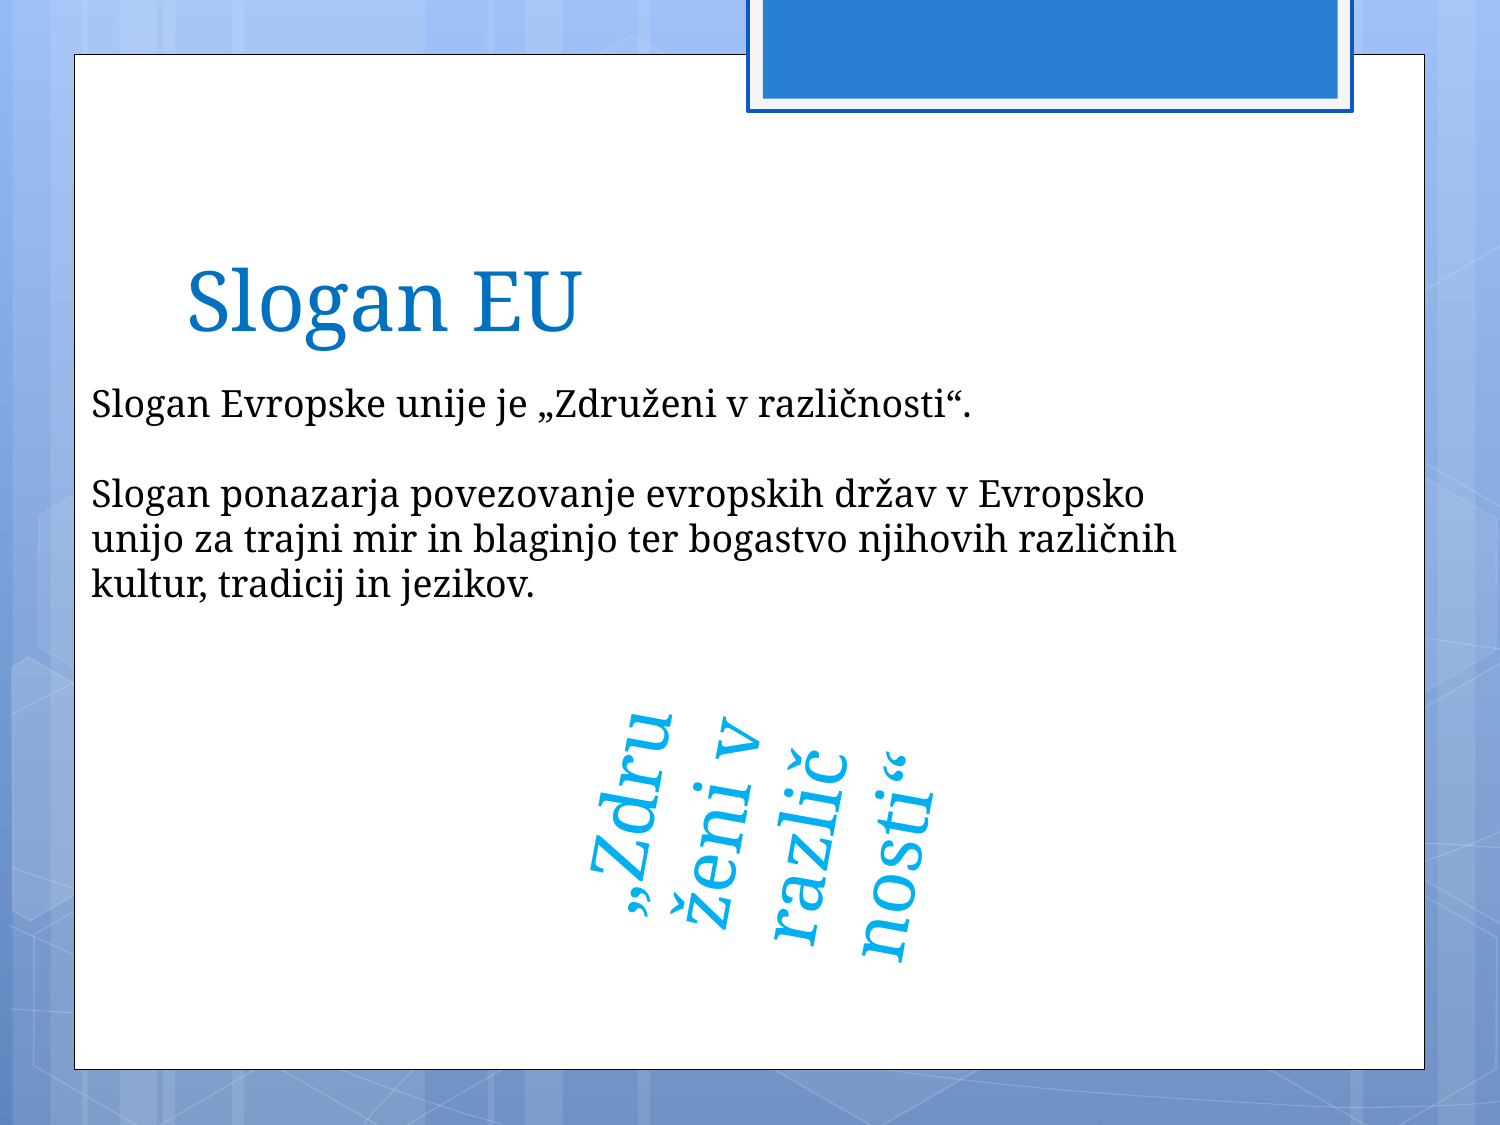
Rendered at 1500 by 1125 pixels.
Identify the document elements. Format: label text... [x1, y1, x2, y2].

text_box Slogan Evropske unije je „Združeni v različnosti“. Slogan ponazarja povezovanje evropskih držav v Evropsko unijo za trajni mir in blaginjo ter bogastvo njihovih različnih kultur, tradicij in jezikov. [76, 373, 1223, 613]
list „Združeni v različnosti“ [546, 656, 1431, 1062]
title Slogan EU [171, 168, 1324, 356]
